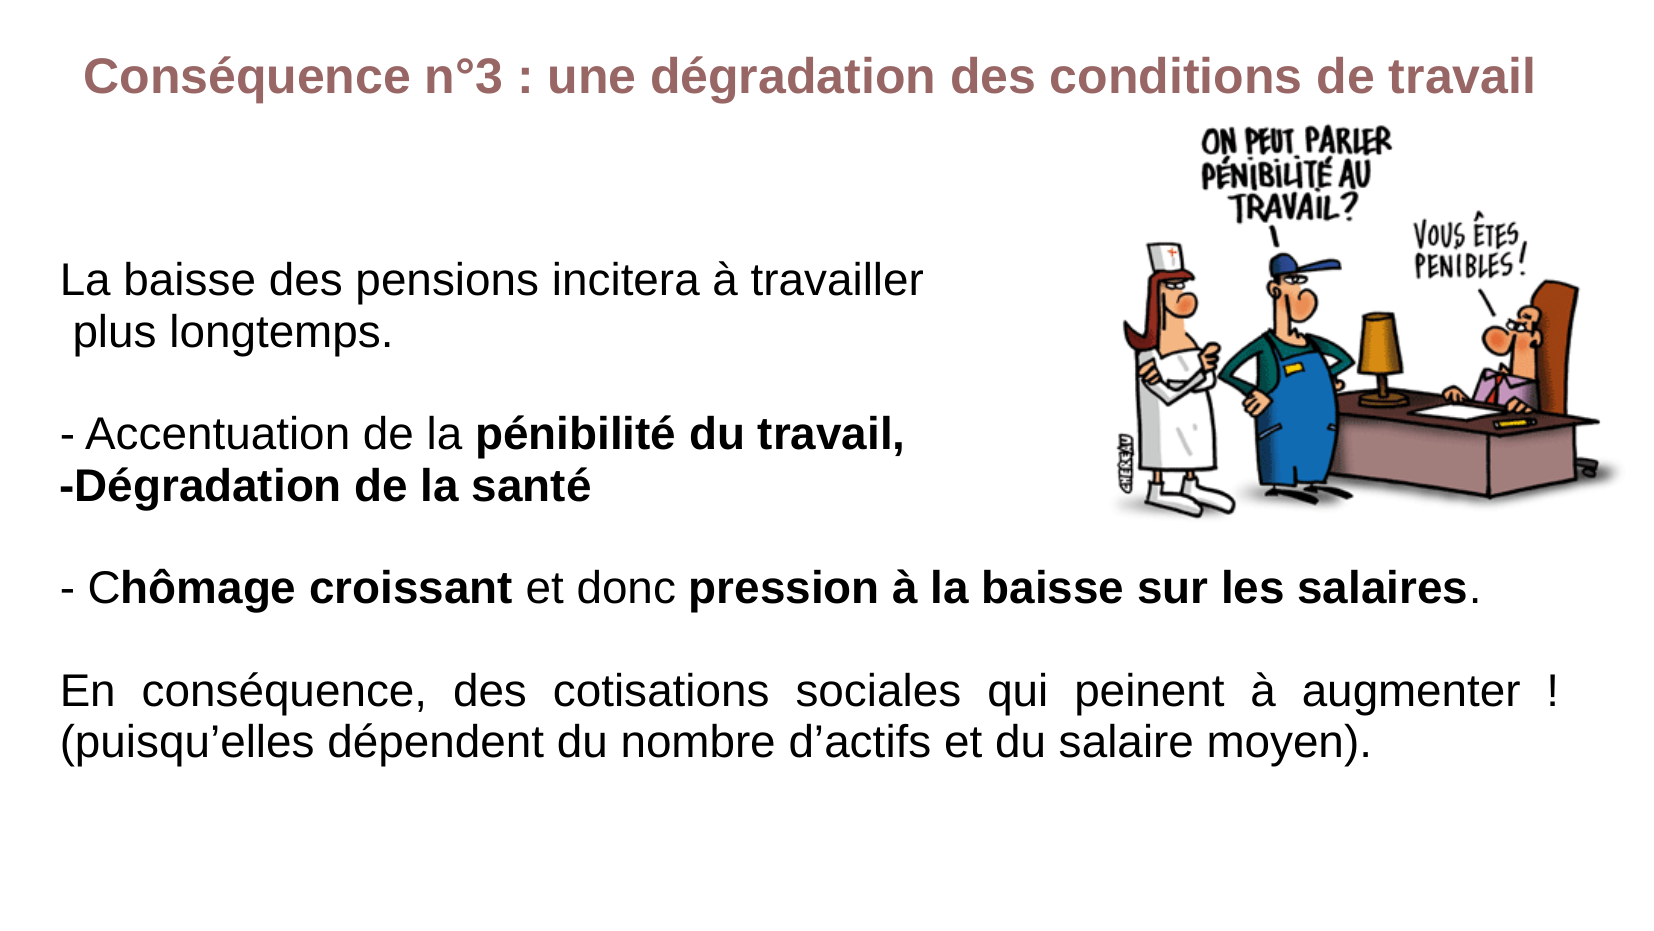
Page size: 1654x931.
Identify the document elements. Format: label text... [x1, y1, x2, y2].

picture [1049, 109, 1644, 530]
text_box La baisse des pensions incitera à travailler plus longtemps. - Accentuation de la pénibilité du travail, -Dégradation de la santé - Chômage croissant et donc pression à la baisse sur les salaires. En conséquence, des cotisations sociales qui peinent à augmenter ! (puisqu’elles dépendent du nombre d’actifs et du salaire moyen). [45, 210, 1576, 886]
title Conséquence n°3 : une dégradation des conditions de travail [0, 30, 1636, 124]
